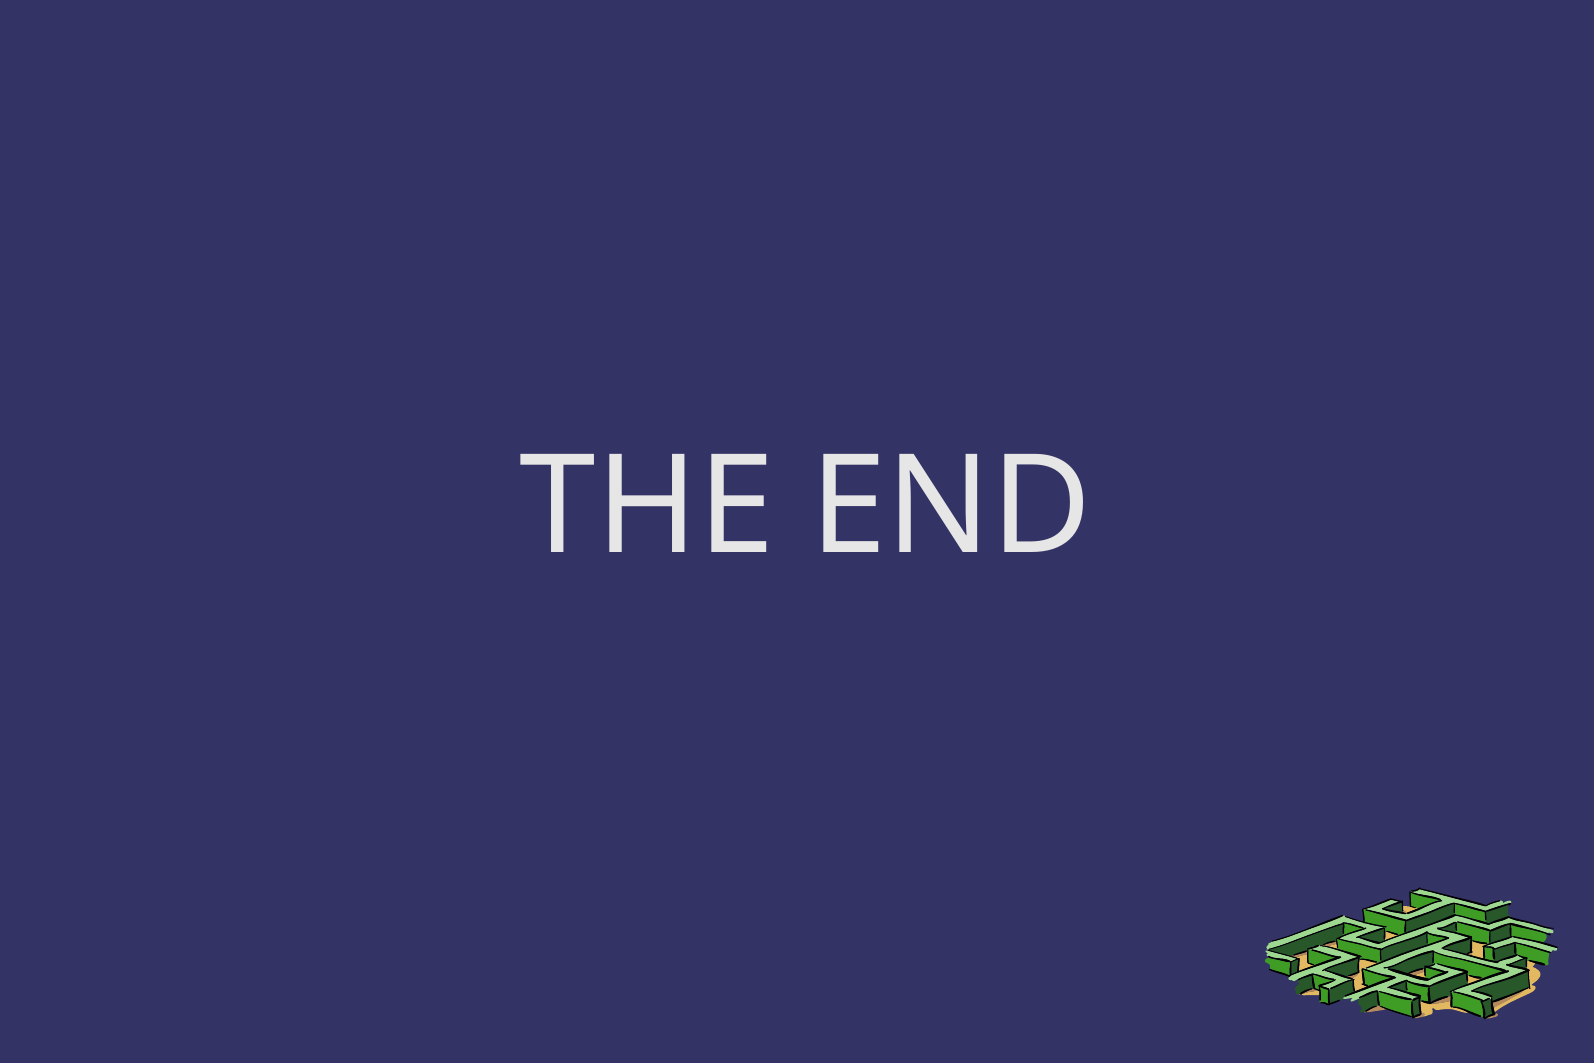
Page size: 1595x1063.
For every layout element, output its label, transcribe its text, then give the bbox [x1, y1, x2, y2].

subtitle THE END [135, 171, 1477, 827]
